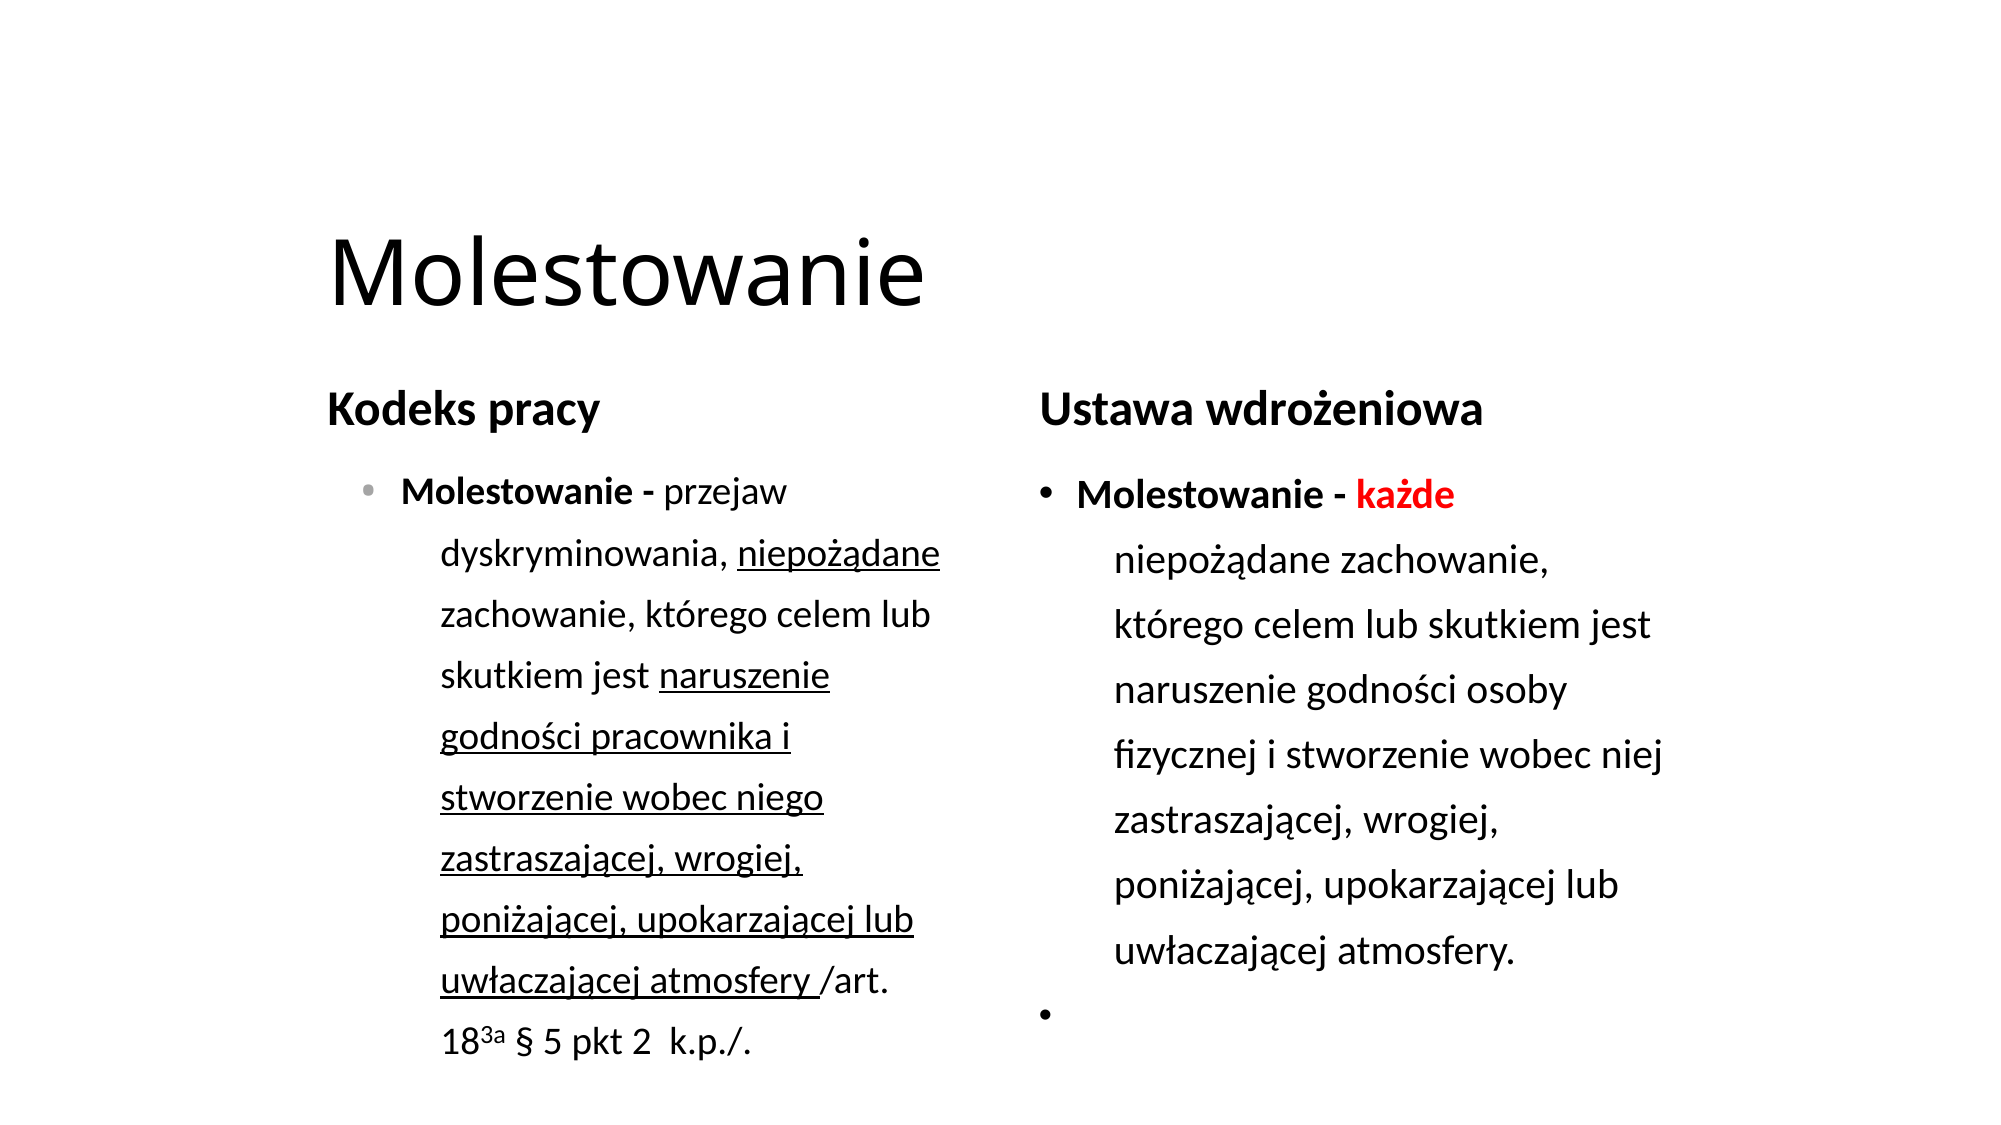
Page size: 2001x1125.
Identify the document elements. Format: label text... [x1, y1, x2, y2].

list Molestowanie - przejaw dyskryminowania, niepożądane zachowanie, którego celem lub skutkiem jest naruszenie godności pracownika i stworzenie wobec niego zastraszającej, wrogiej, poniżającej, upokarzającej lub uwłaczającej atmosfery /art. 183a § 5 pkt 2 k.p./. [312, 444, 976, 1082]
list Molestowanie - każde niepożądane zachowanie, którego celem lub skutkiem jest naruszenie godności osoby fizycznej i stworzenie wobec niej zastraszającej, wrogiej, poniżającej, upokarzającej lub uwłaczającej atmosfery. [1023, 444, 1687, 1082]
list Kodeks pracy [312, 368, 976, 444]
title Molestowanie [312, 187, 1688, 364]
list Ustawa wdrożeniowa [1024, 368, 1688, 444]
